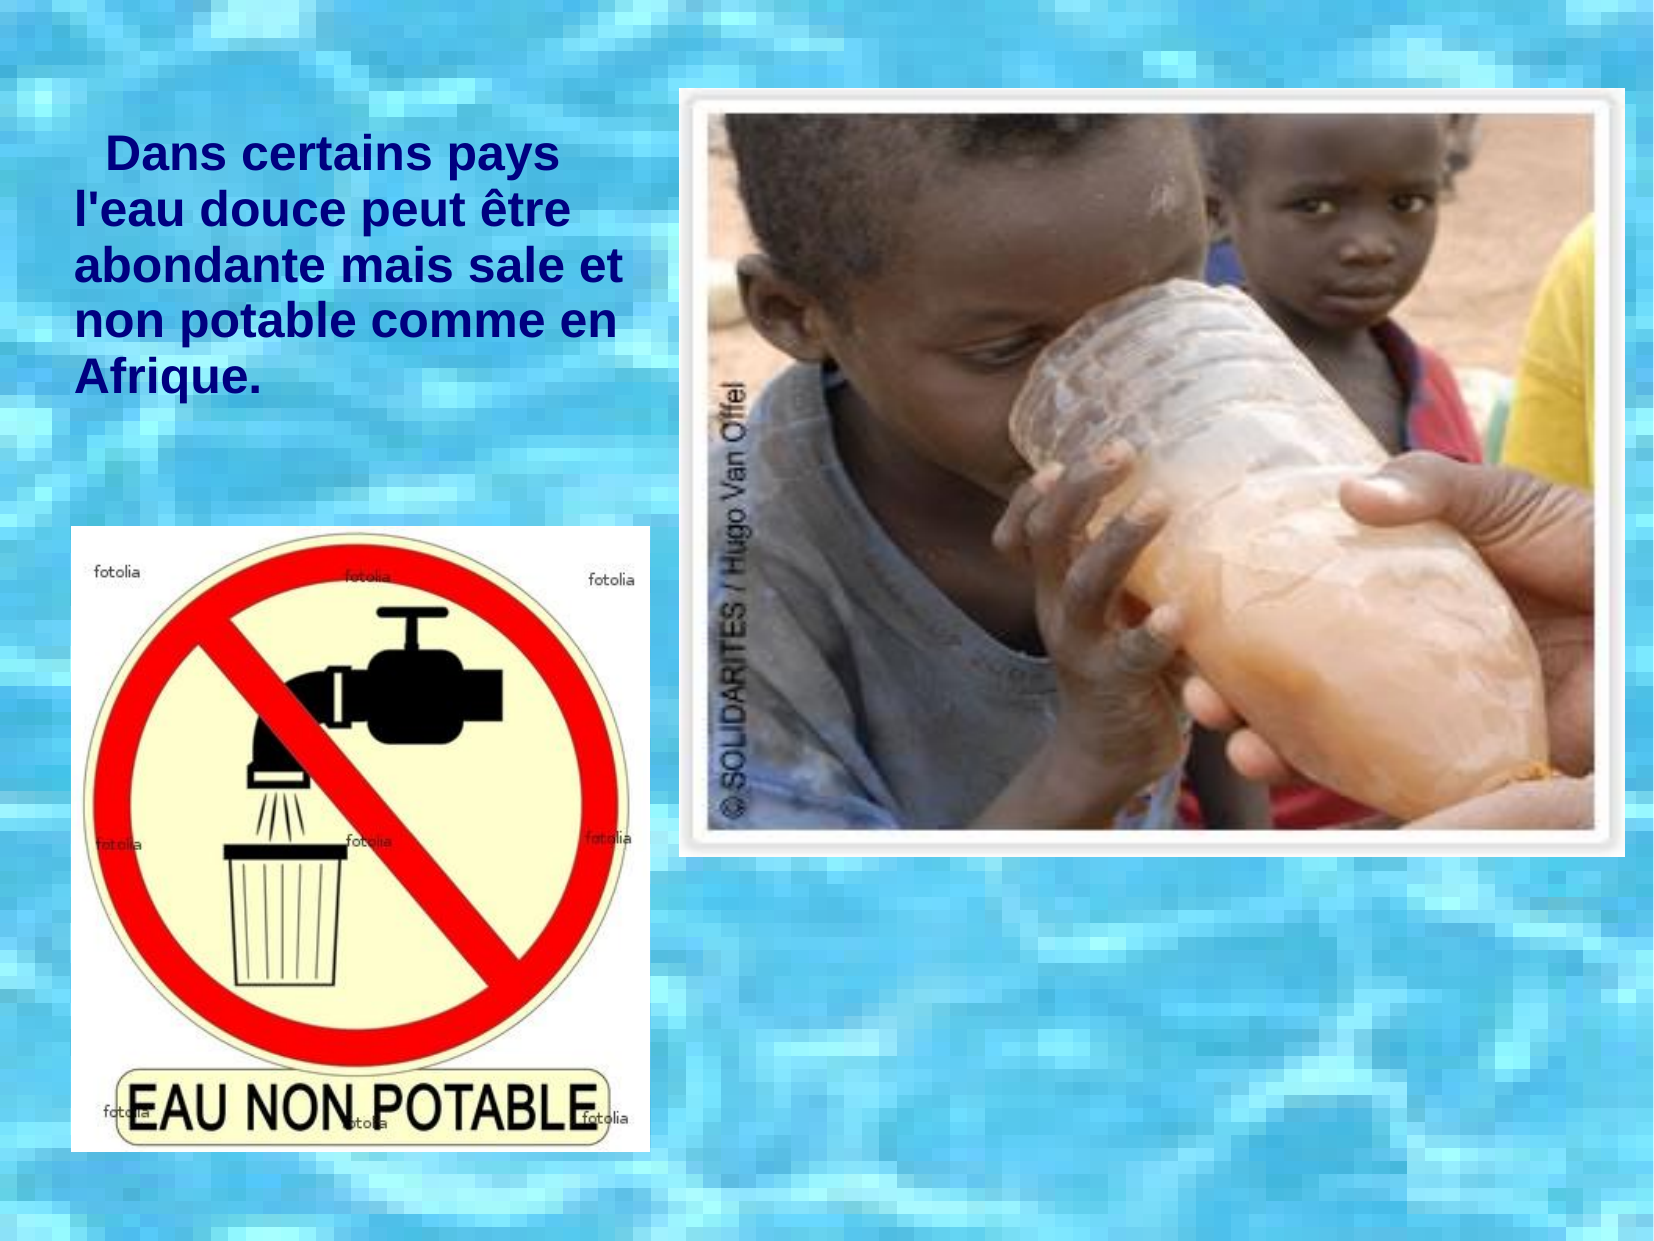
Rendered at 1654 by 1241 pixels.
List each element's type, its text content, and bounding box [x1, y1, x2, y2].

picture [0, 0, 1654, 1241]
text_box Dans certains pays l'eau douce peut être abondante mais sale et non potable comme en Afrique. [59, 118, 650, 418]
